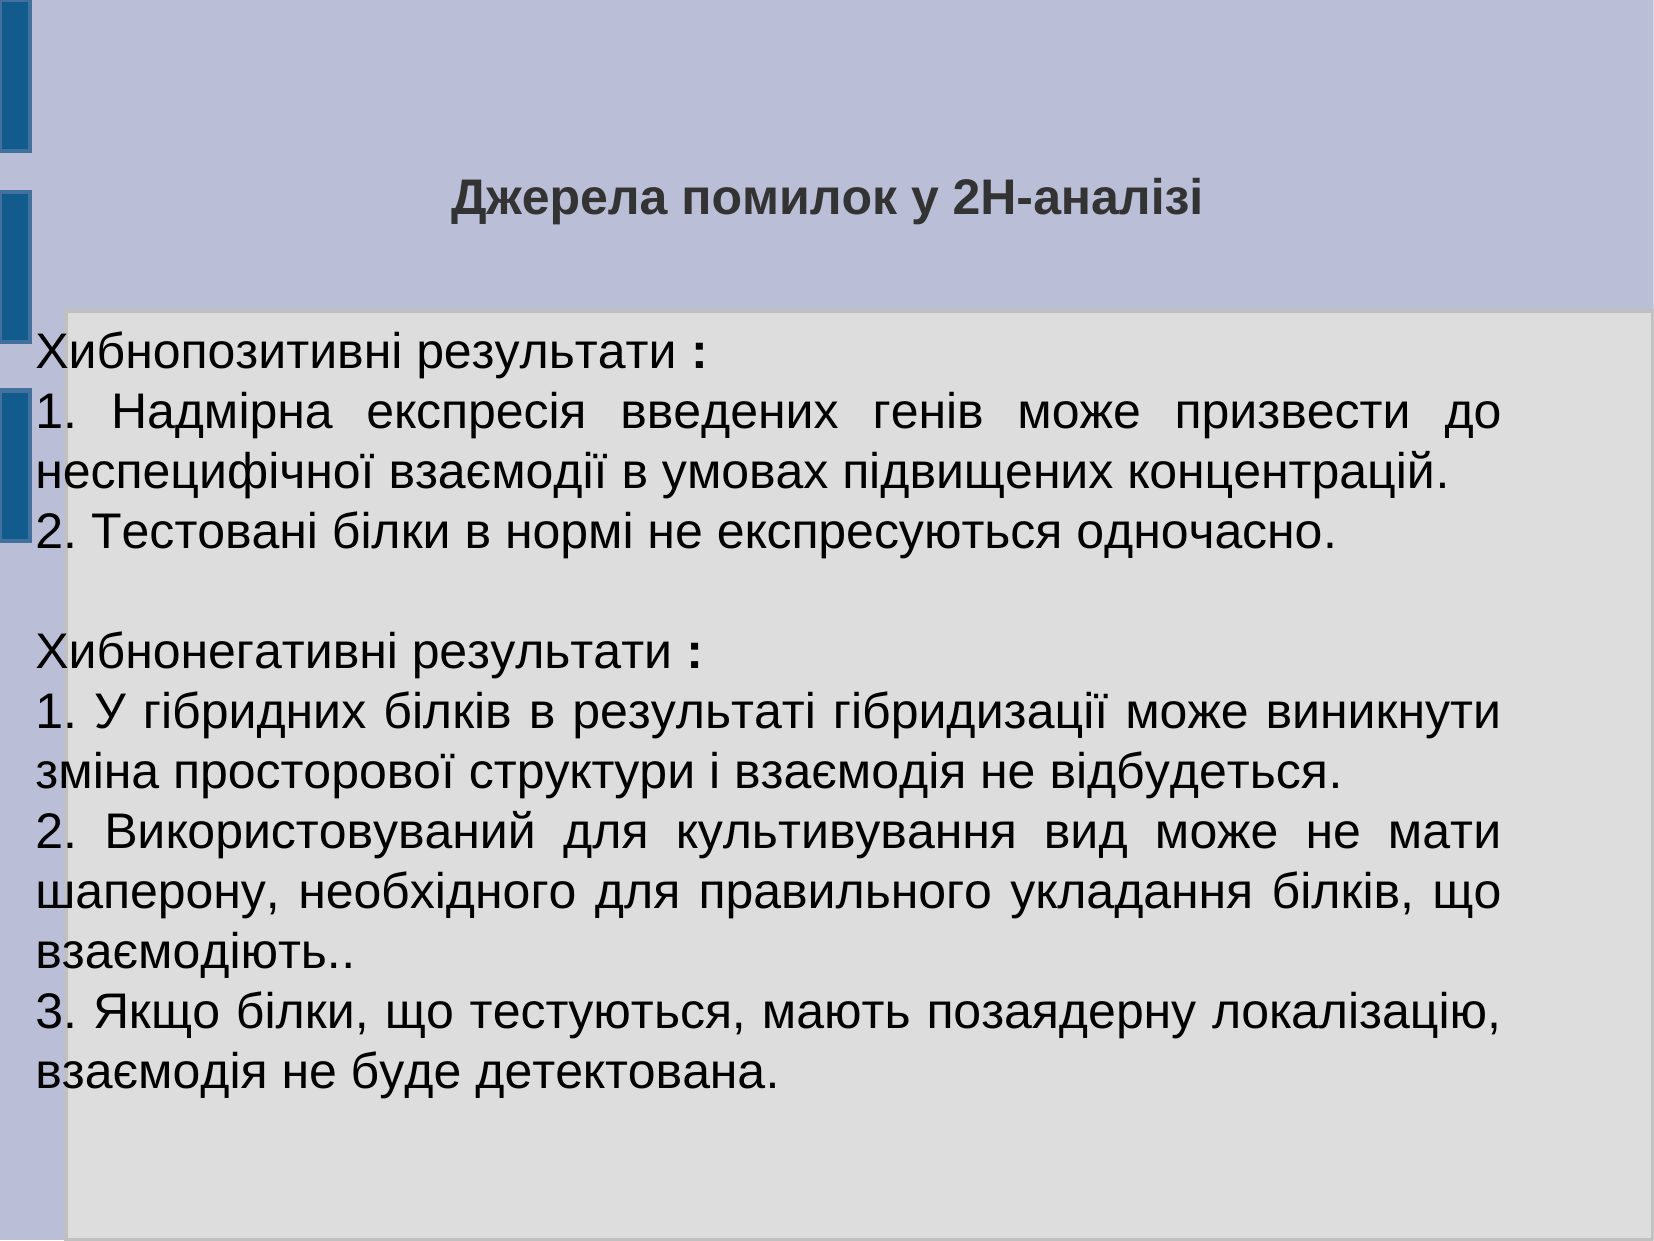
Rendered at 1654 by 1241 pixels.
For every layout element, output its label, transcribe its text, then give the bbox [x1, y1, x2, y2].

list Хибнопозитивні результати : 1. Надмірна експресія введених генів може призвести до неспецифічної взаємодії в умовах підвищених концентрацій. 2. Тестовані білки в нормі не експресуються одночасно. Хибнонегативні результати : 1. У гібридних білків в результаті гібридизації може виникнути зміна просторової структури і взаємодія не відбудеться. 2. Використовуваний для культивування вид може не мати шаперону, необхідного для правильного укладання білків, що взаємодіють.. 3. Якщо білки, що тестуються, мають позаядерну локалізацію, взаємодія не буде детектована. [35, 318, 1595, 1241]
title Джерела помилок у 2H-аналізі [121, 91, 1534, 299]
